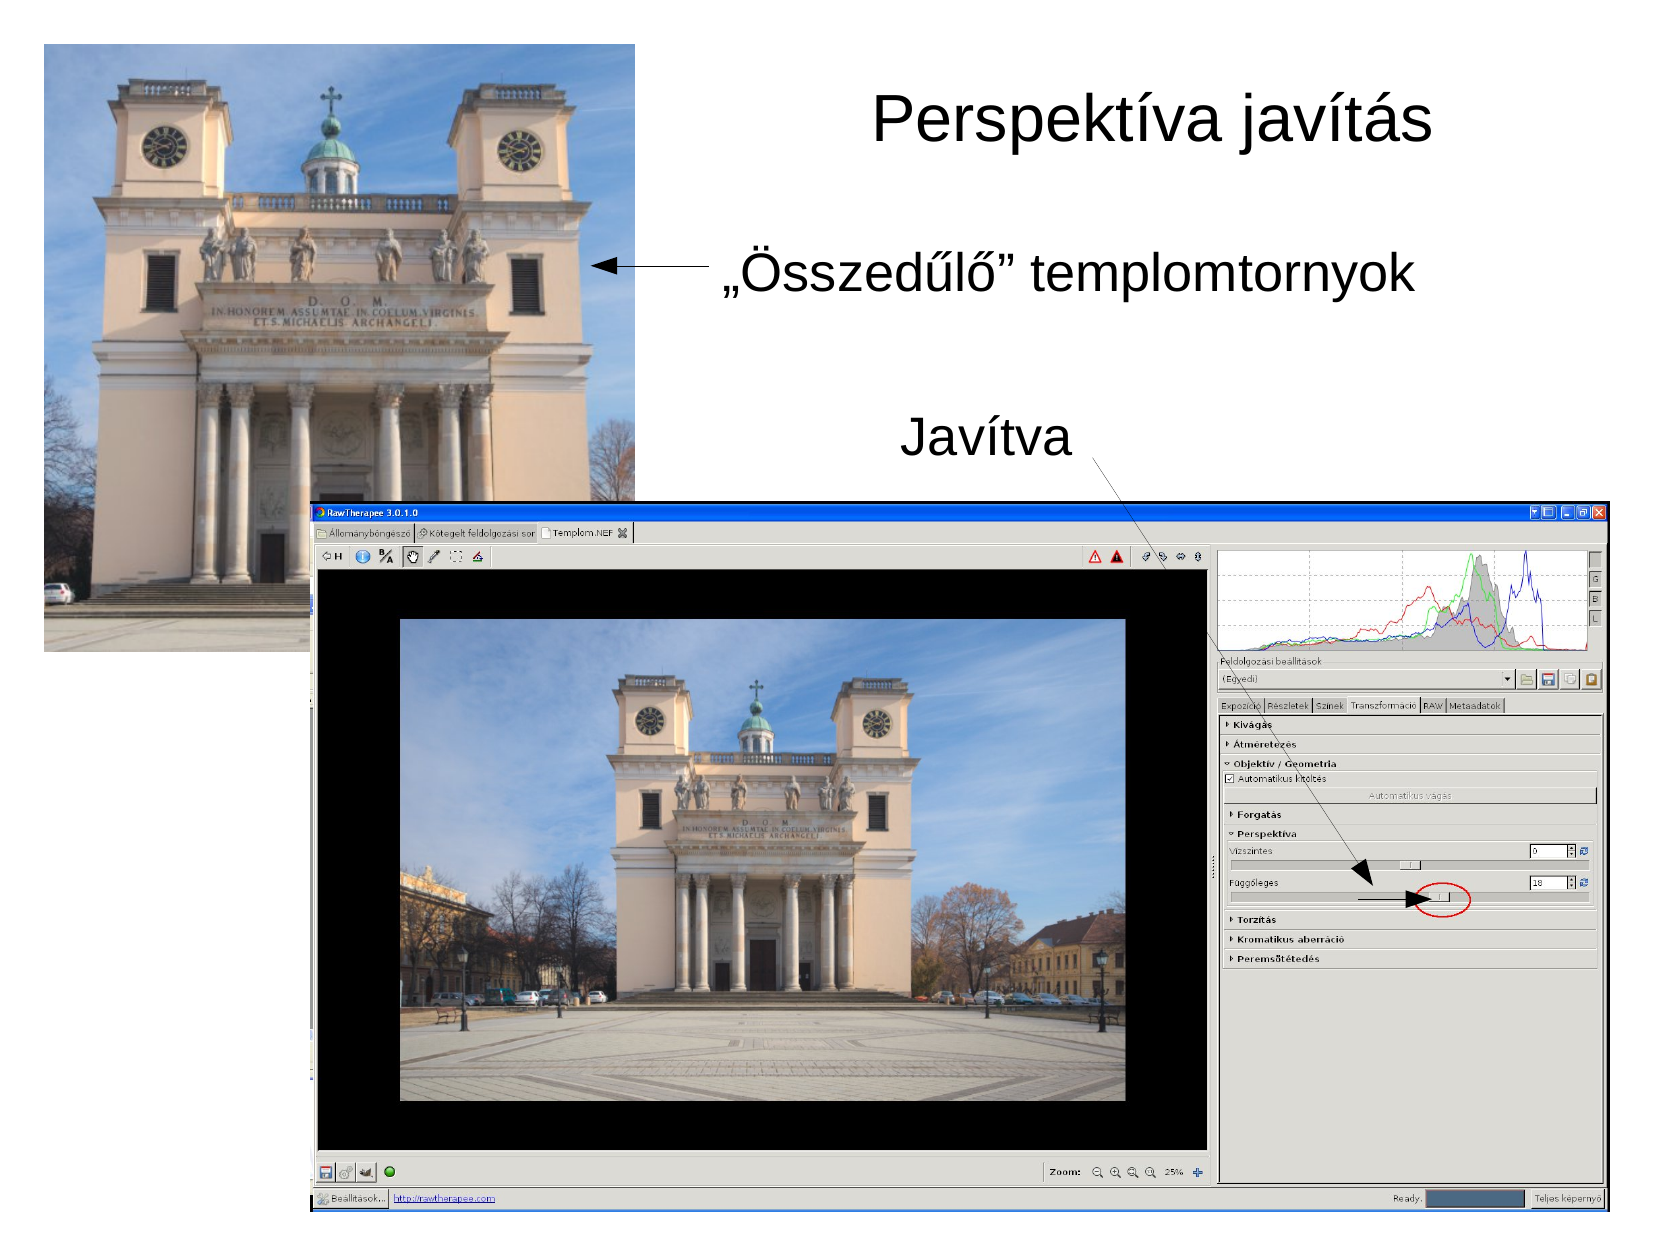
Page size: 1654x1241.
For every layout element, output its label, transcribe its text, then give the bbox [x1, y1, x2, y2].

picture [44, 44, 1610, 1212]
text_box Perspektíva javítás [856, 73, 1450, 164]
text_box „Összedűlő” templomtornyok [707, 234, 1433, 311]
text_box Javítva [885, 398, 1088, 519]
